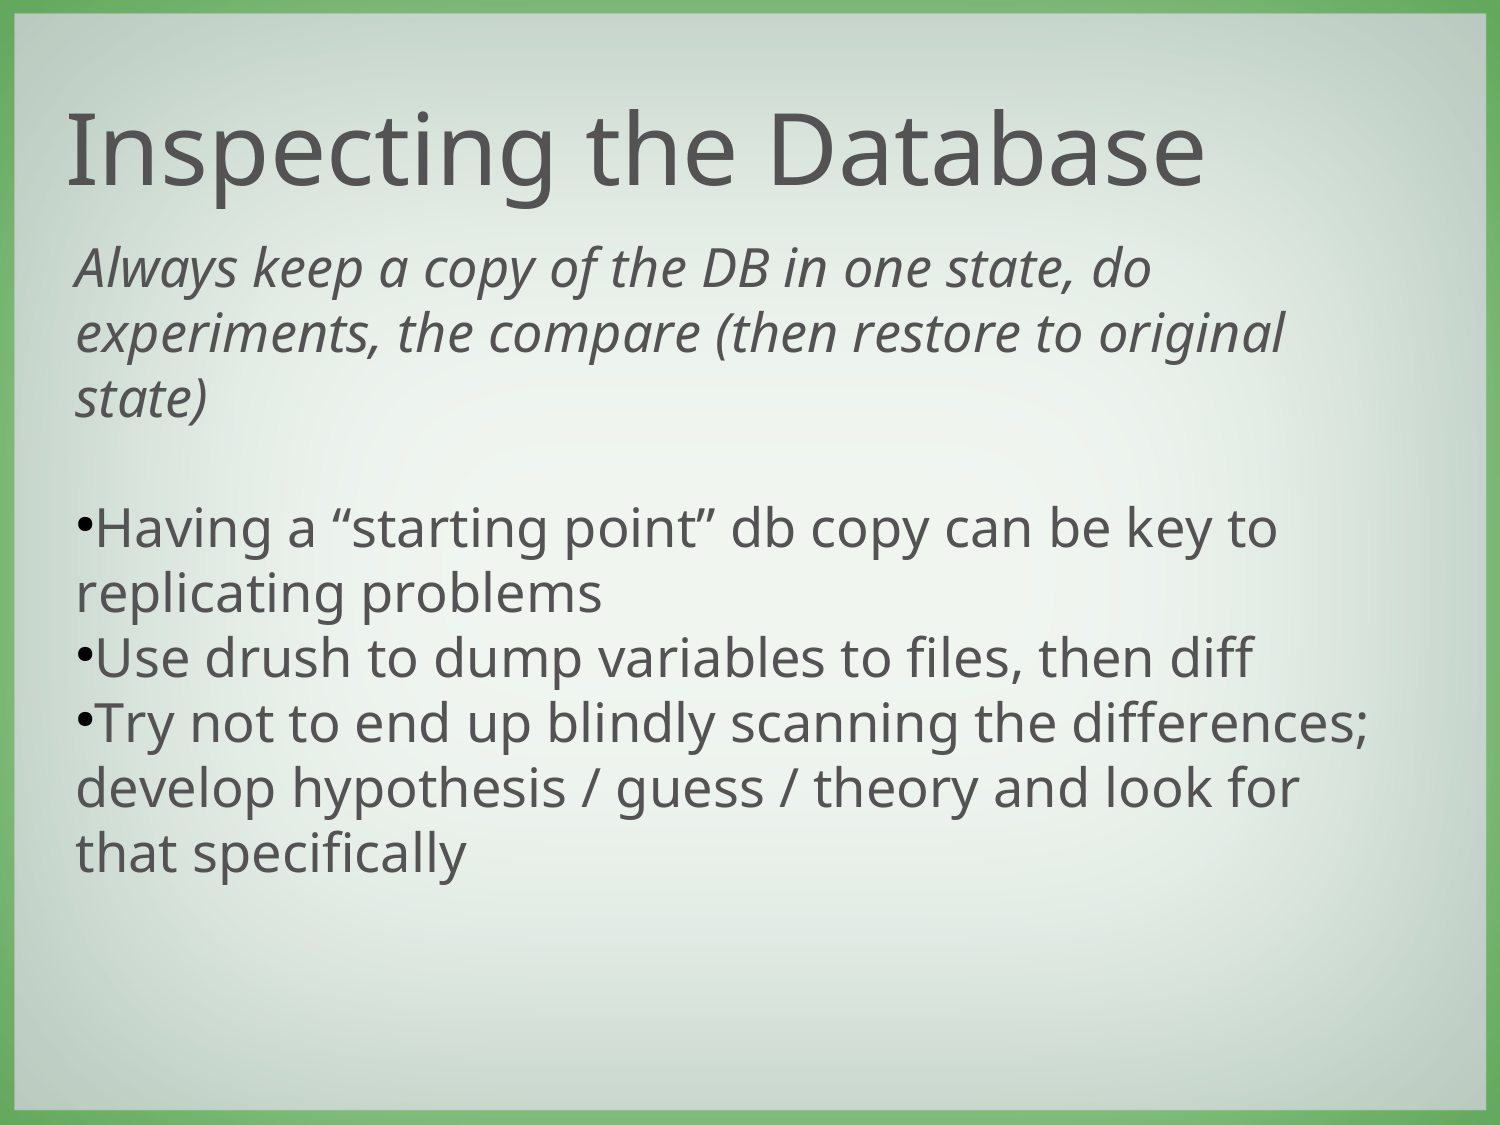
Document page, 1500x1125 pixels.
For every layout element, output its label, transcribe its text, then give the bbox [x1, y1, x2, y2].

list [46, 201, 1453, 1006]
text_box Always keep a copy of the DB in one state, do experiments, the compare (then restore to original state) Having a “starting point” db copy can be key to replicating problems Use drush to dump variables to files, then diff Try not to end up blindly scanning the differences; develop hypothesis / guess / theory and look for that specifically [60, 225, 1428, 1107]
picture [0, 0, 1500, 1125]
title Inspecting the Database [50, 63, 1457, 228]
